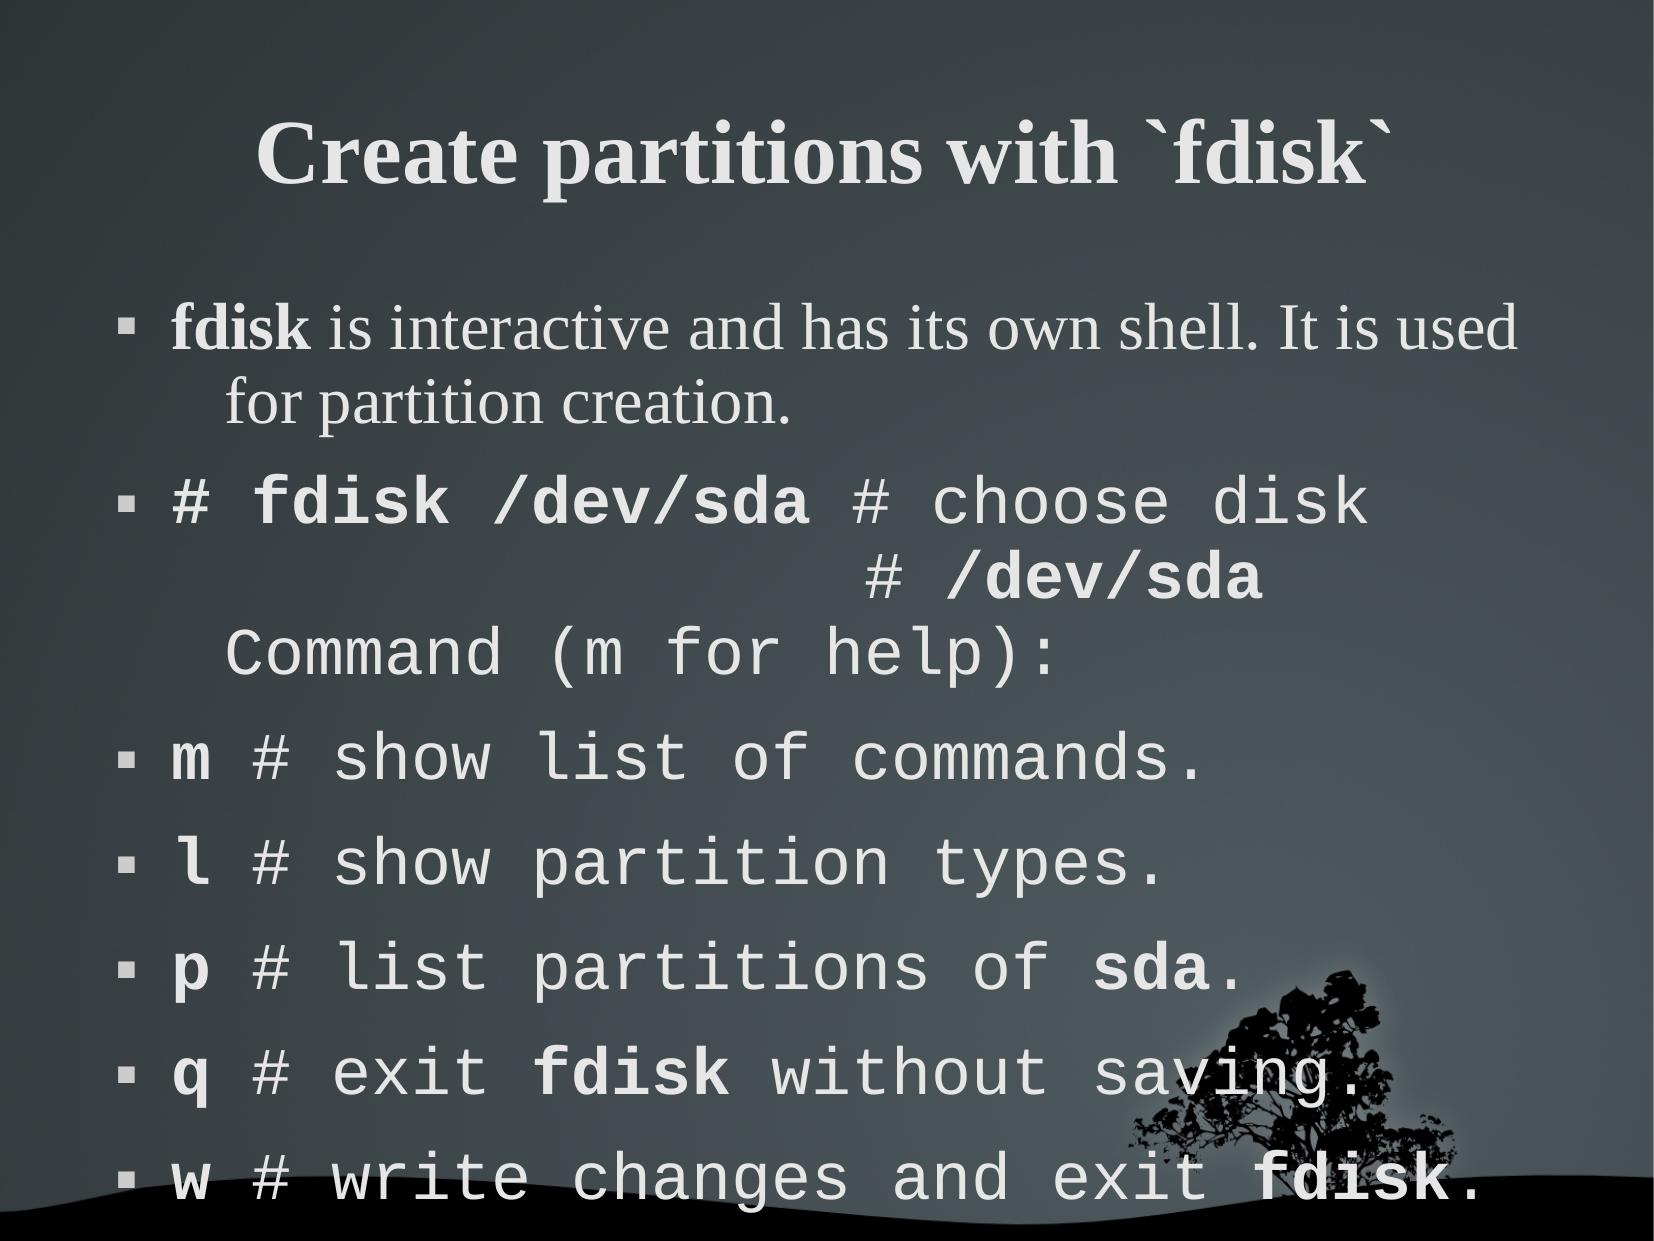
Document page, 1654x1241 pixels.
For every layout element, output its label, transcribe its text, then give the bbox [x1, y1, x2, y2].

picture [0, 0, 1654, 1241]
title Create partitions with `fdisk` [82, 49, 1571, 257]
list fdisk is interactive and has its own shell. It is used for partition creation. # fdisk /dev/sda # choose disk # /dev/sda Command (m for help): m # show list of commands. l # show partition types. p # list partitions of sda. q # exit fdisk without saving. w # write changes and exit fdisk. [82, 290, 1571, 1220]
